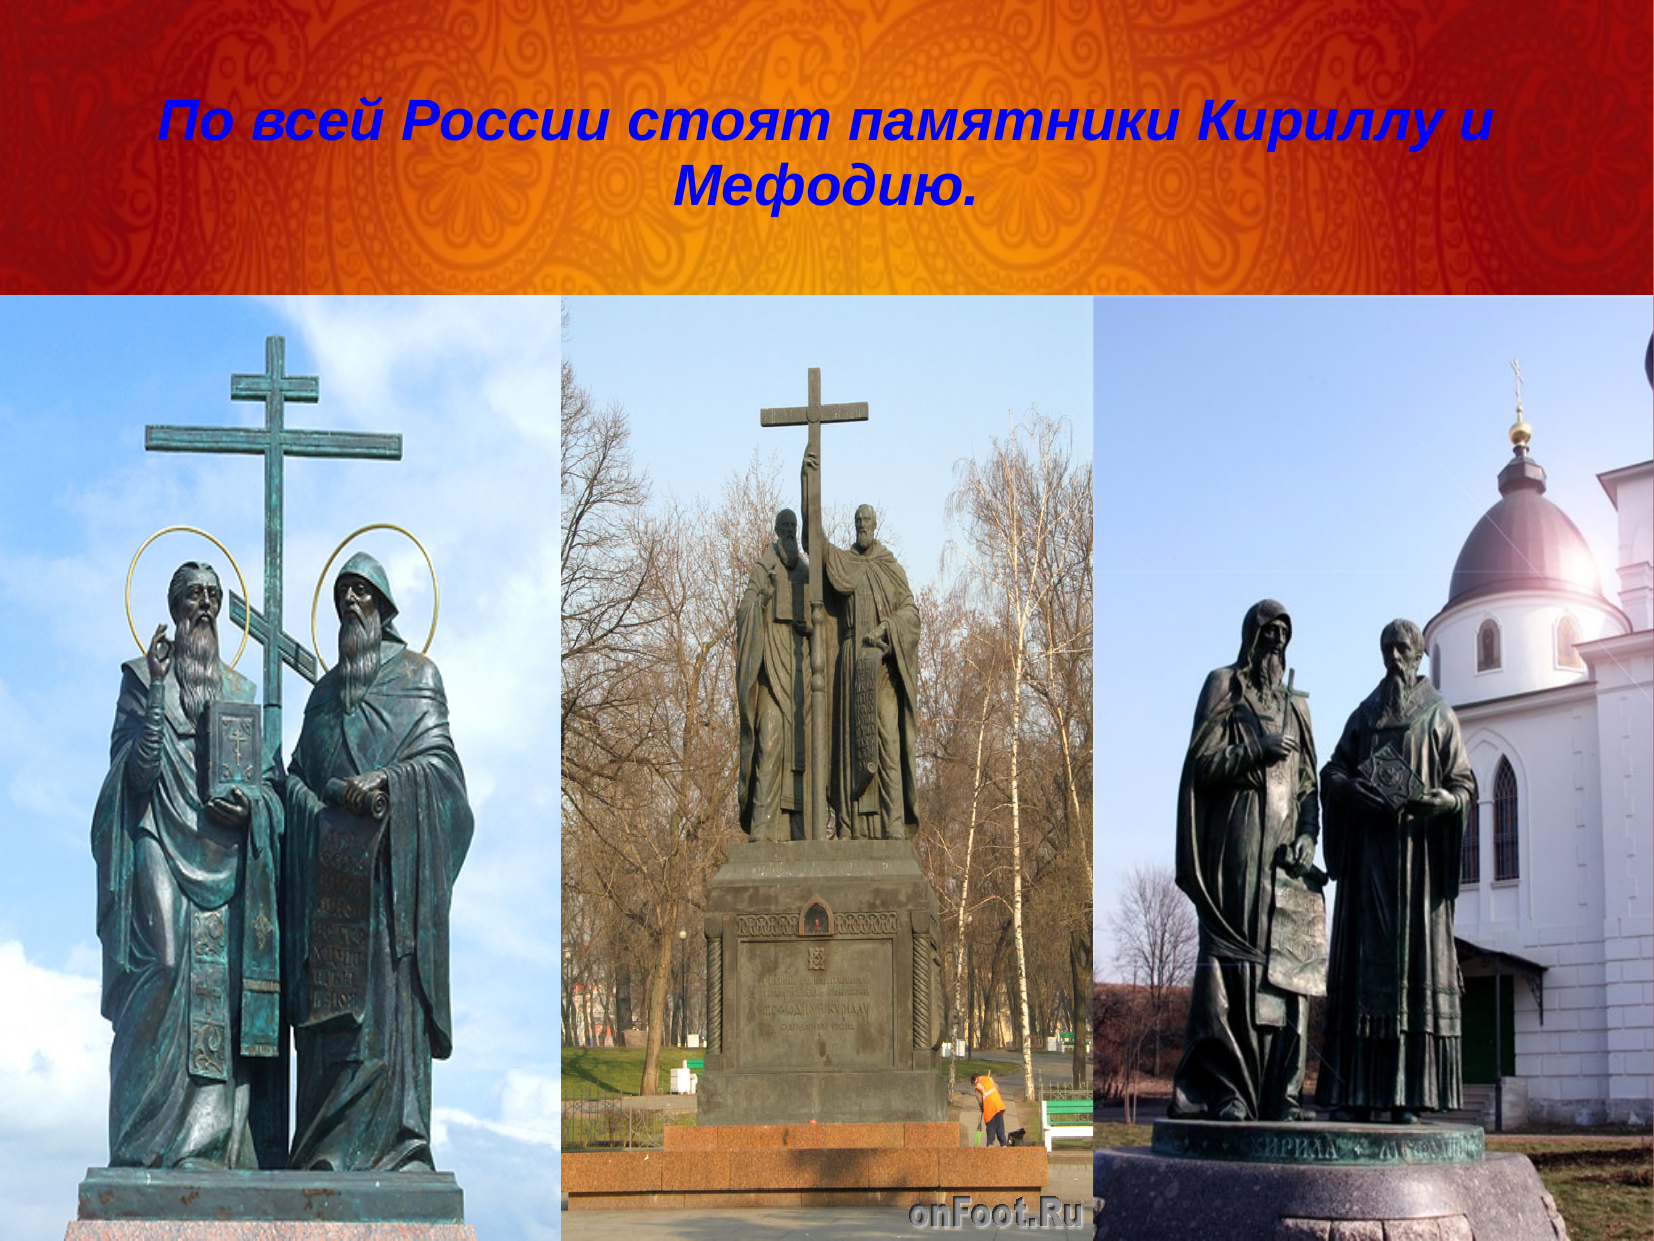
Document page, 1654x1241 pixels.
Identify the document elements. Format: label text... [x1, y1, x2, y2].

picture [0, 0, 1654, 1241]
title По всей России стоят памятники Кириллу и Мефодию. [82, 56, 1571, 250]
